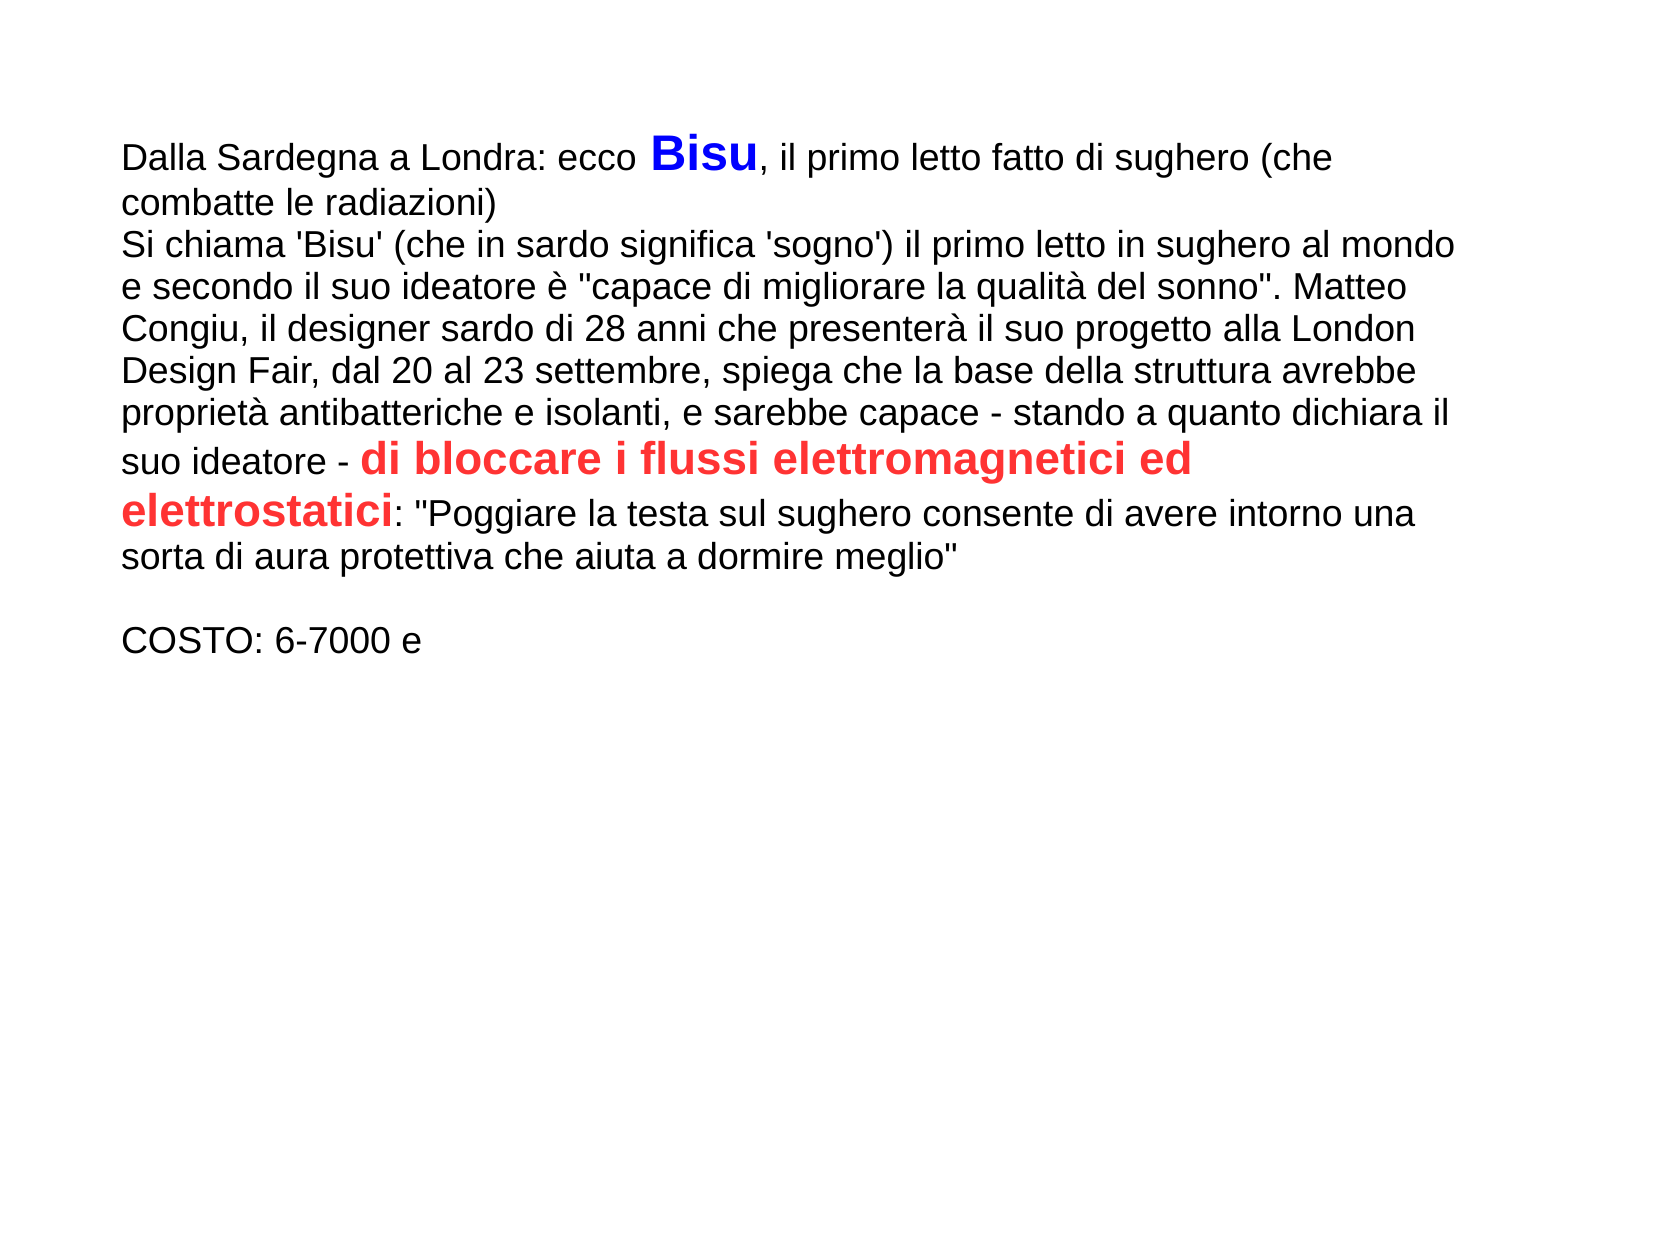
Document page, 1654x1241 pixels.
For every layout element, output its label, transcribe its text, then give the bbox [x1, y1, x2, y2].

text_box Dalla Sardegna a Londra: ecco Bisu, il primo letto fatto di sughero (che combatte le radiazioni) Si chiama 'Bisu' (che in sardo significa 'sogno') il primo letto in sughero al mondo e secondo il suo ideatore è "capace di migliorare la qualità del sonno". Matteo Congiu, il designer sardo di 28 anni che presenterà il suo progetto alla London Design Fair, dal 20 al 23 settembre, spiega che la base della struttura avrebbe proprietà antibatteriche e isolanti, e sarebbe capace - stando a quanto dichiara il suo ideatore - di bloccare i flussi elettromagnetici ed elettrostatici: "Poggiare la testa sul sughero consente di avere intorno una sorta di aura protettiva che aiuta a dormire meglio" COSTO: 6-7000 e [106, 118, 1501, 889]
